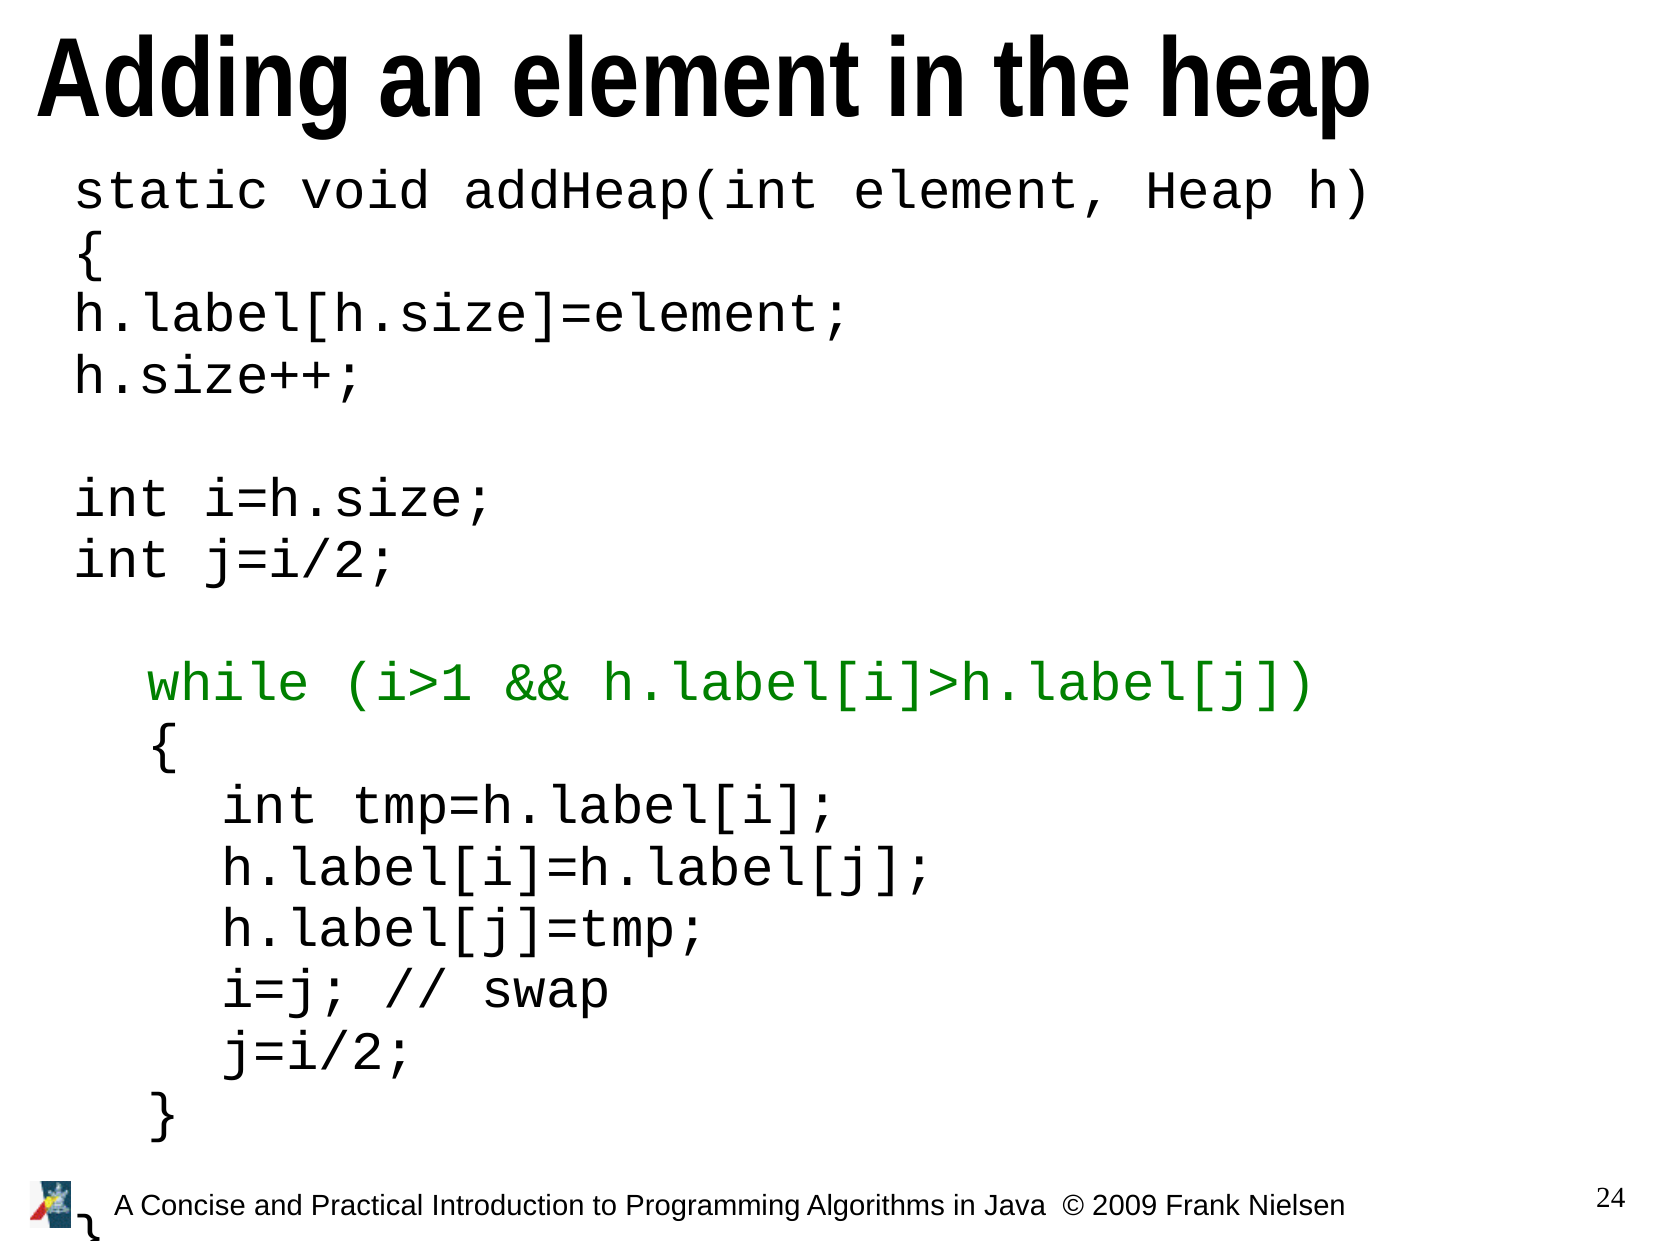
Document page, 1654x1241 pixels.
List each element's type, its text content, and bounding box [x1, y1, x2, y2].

text_box static void addHeap(int element, Heap h) { h.label[h.size]=element; h.size++; int i=h.size; int j=i/2; while (i>1 && h.label[i]>h.label[j]) { int tmp=h.label[i]; h.label[i]=h.label[j]; h.label[j]=tmp; i=j; // swap j=i/2; } } [59, 156, 1389, 1211]
text_box Adding an element in the heap [20, 4, 1388, 148]
picture [29, 1181, 71, 1228]
